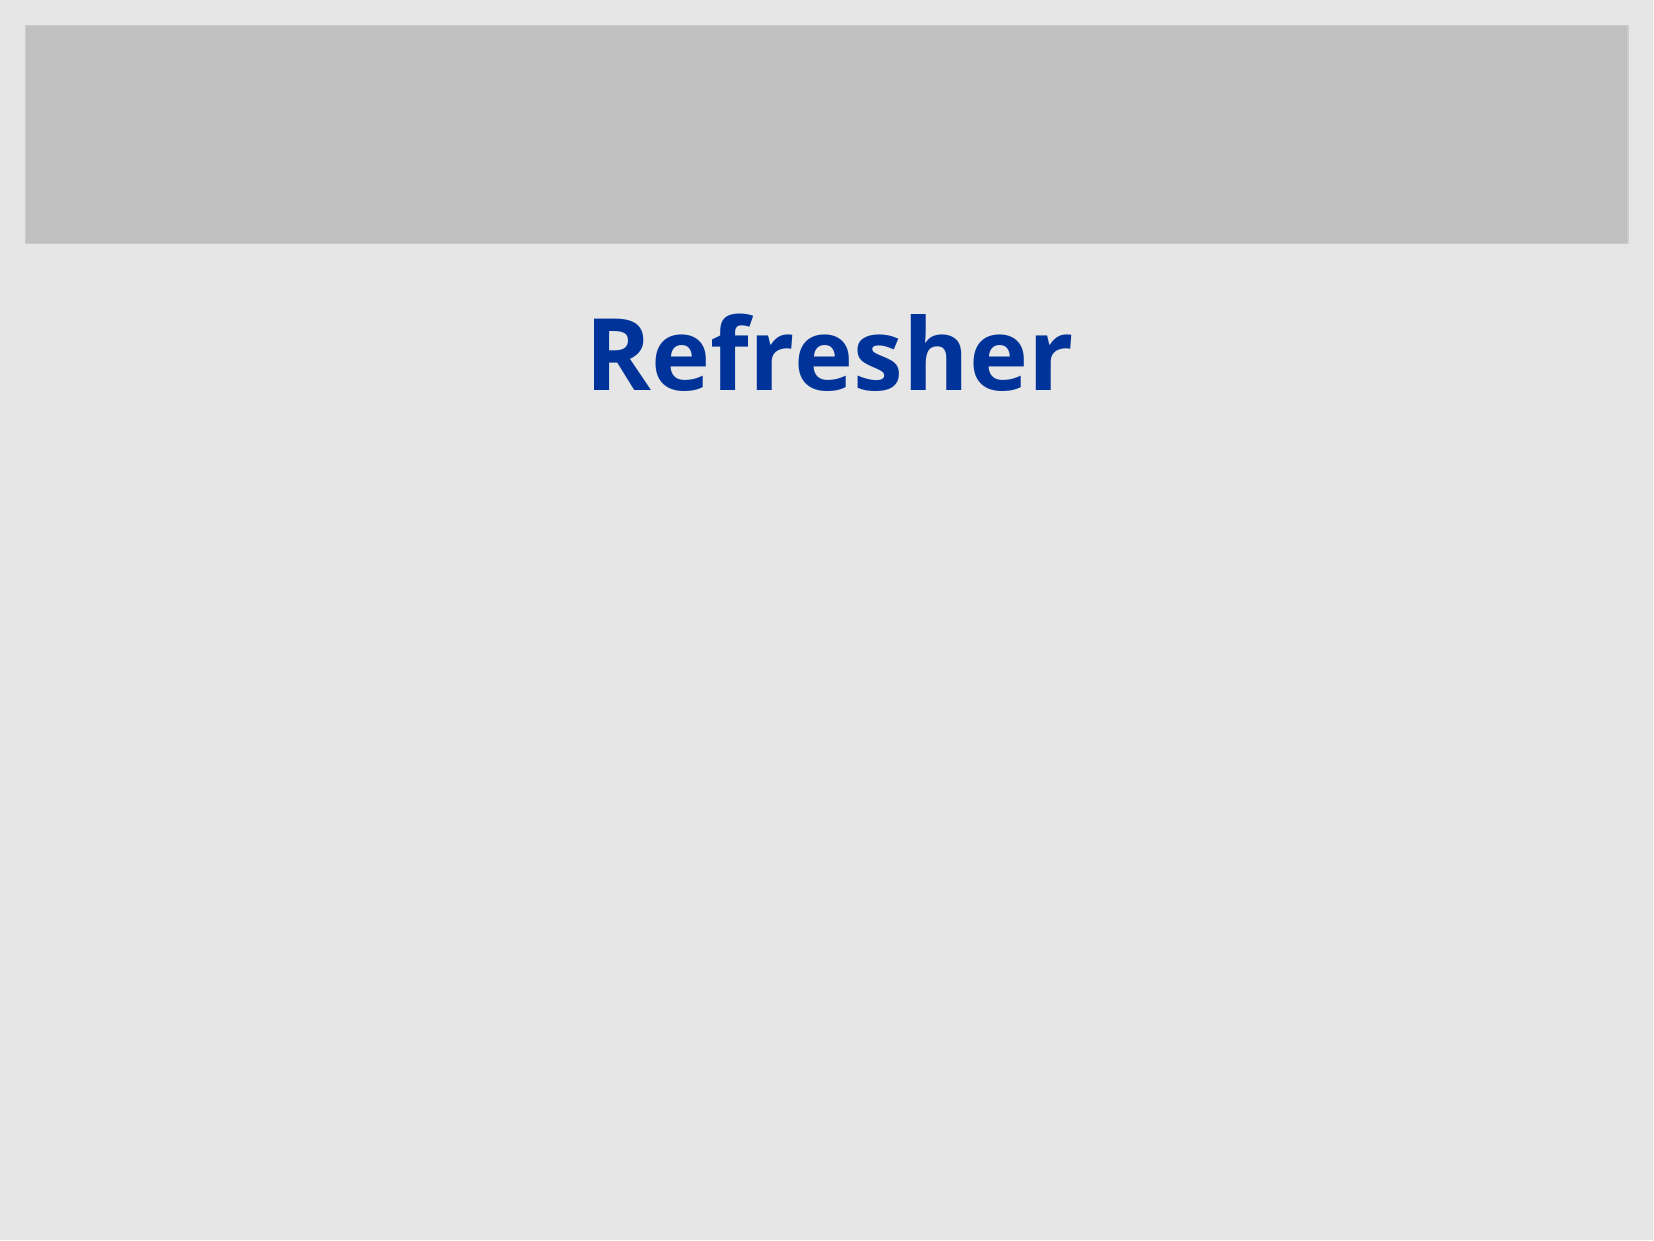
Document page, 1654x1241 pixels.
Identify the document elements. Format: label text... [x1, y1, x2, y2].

title Refresher [127, 275, 1533, 552]
